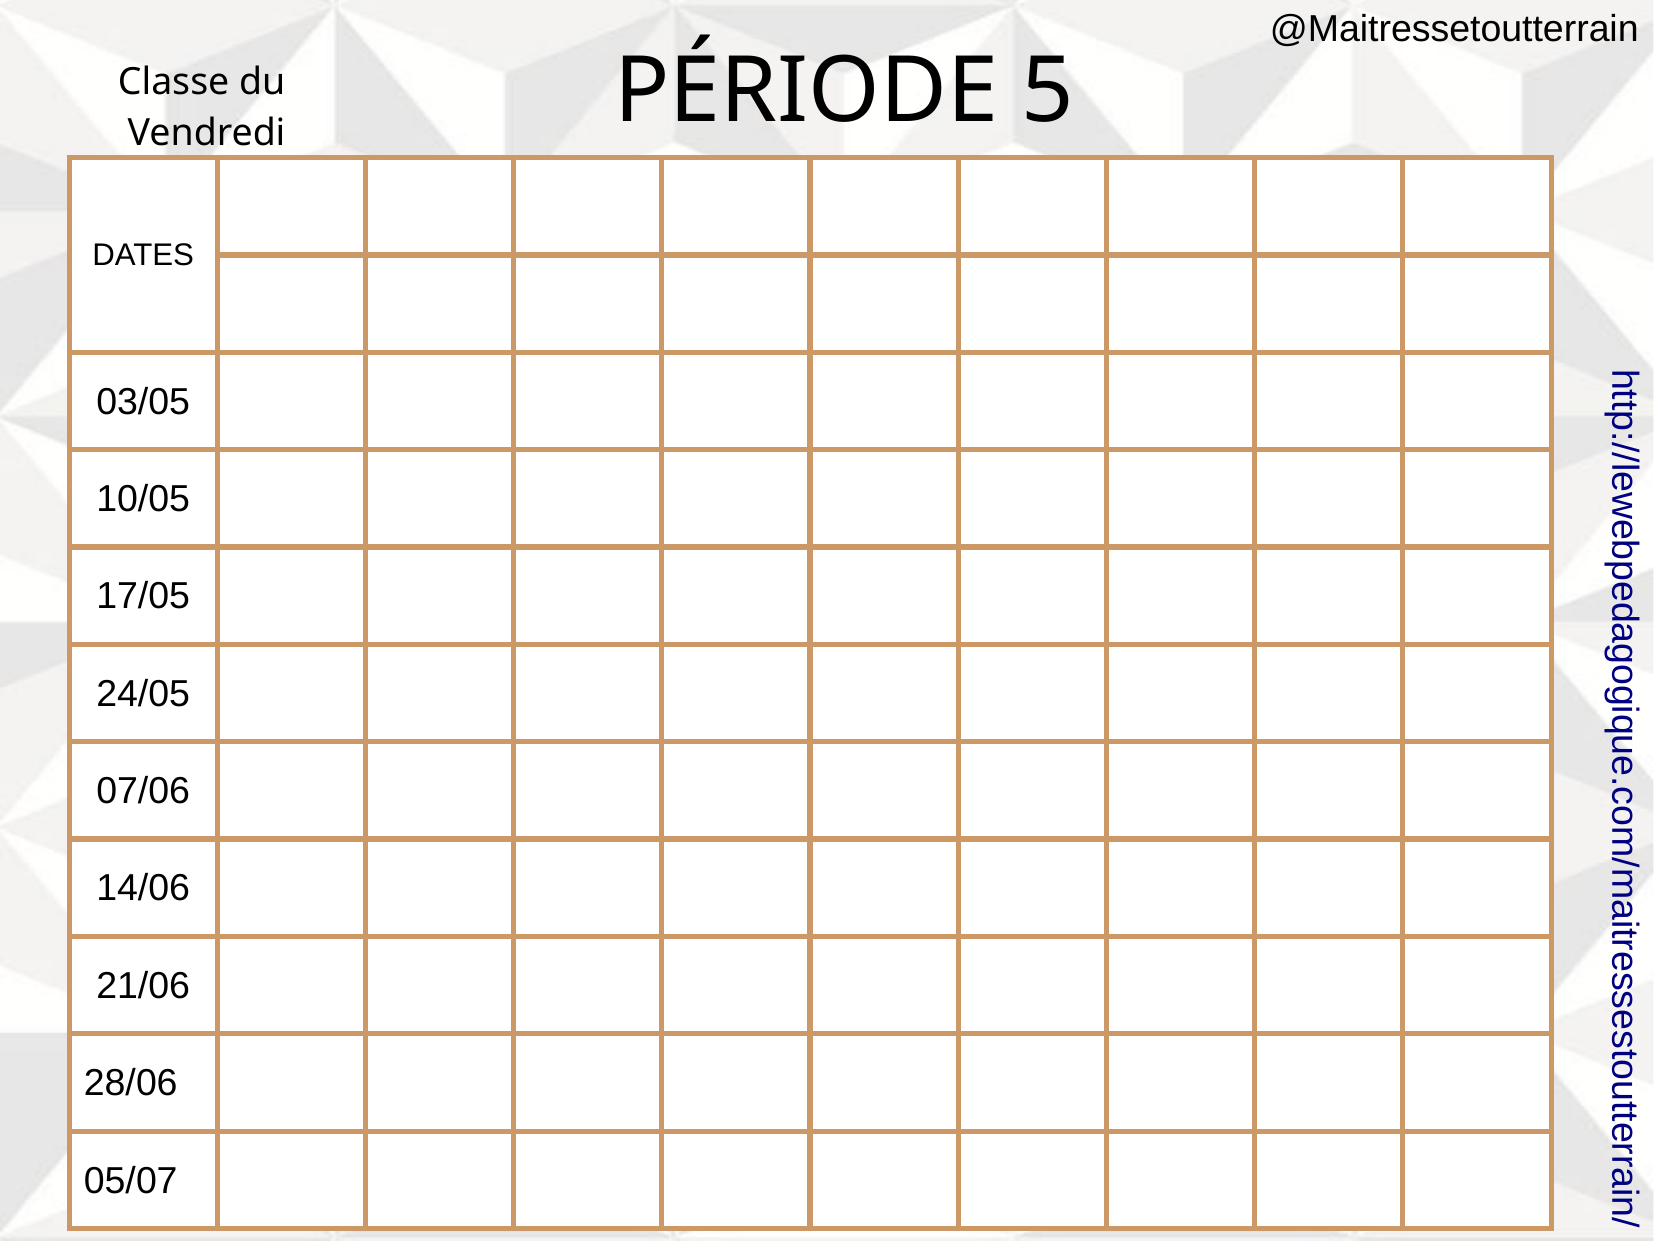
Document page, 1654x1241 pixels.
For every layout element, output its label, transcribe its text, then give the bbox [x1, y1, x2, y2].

table_cell [1405, 939, 1549, 1031]
table_cell [664, 1134, 807, 1226]
table_cell [813, 939, 956, 1031]
table_cell [1109, 355, 1252, 447]
table_cell [368, 452, 511, 544]
table_cell [368, 1036, 511, 1129]
table_cell [1257, 744, 1400, 836]
table_cell [961, 939, 1104, 1031]
table_cell [1257, 258, 1400, 350]
table_cell [220, 355, 363, 447]
table_cell [368, 355, 511, 447]
table_cell [516, 355, 659, 447]
table_cell [1405, 550, 1549, 642]
table_header [368, 160, 511, 252]
table_cell [1257, 647, 1400, 739]
table_cell [220, 550, 363, 642]
table_header [813, 160, 956, 252]
title PÉRIODE 5 [590, 5, 1099, 155]
table_header [1405, 160, 1549, 252]
table_cell 05/07 [72, 1134, 215, 1226]
table_cell [220, 452, 363, 544]
table_cell 21/06 [72, 939, 215, 1031]
table_cell [368, 647, 511, 739]
table_cell [664, 452, 807, 544]
table_cell 14/06 [72, 842, 215, 934]
table_cell [1109, 647, 1252, 739]
table_cell [1405, 647, 1549, 739]
table_cell [1109, 744, 1252, 836]
table_cell [220, 842, 363, 934]
table_cell [1405, 355, 1549, 447]
table_cell [1257, 939, 1400, 1031]
table_cell [1405, 842, 1549, 934]
table_cell 17/05 [72, 550, 215, 642]
table_cell [220, 1036, 363, 1129]
table_cell [961, 452, 1104, 544]
table_cell [368, 258, 511, 350]
picture [0, 0, 1654, 1241]
table_cell [516, 452, 659, 544]
table_cell [1405, 1036, 1549, 1129]
table_cell [813, 550, 956, 642]
table_cell [368, 1134, 511, 1226]
table_cell 10/05 [72, 452, 215, 544]
table_cell 28/06 [72, 1036, 215, 1129]
table_cell [1109, 842, 1252, 934]
table_cell [813, 452, 956, 544]
table_cell [1257, 1036, 1400, 1129]
table_cell [961, 1134, 1104, 1226]
table_header [961, 160, 1104, 252]
table_cell [1257, 550, 1400, 642]
table_cell [961, 842, 1104, 934]
table_cell [813, 1036, 956, 1129]
table_header [664, 160, 807, 252]
table_cell [220, 1134, 363, 1226]
table_cell [813, 842, 956, 934]
table_cell [664, 744, 807, 836]
text_box Classe du Vendredi [59, 47, 355, 157]
table_cell [368, 550, 511, 642]
table_cell [664, 1036, 807, 1129]
table_cell 03/05 [72, 355, 215, 447]
table_cell [1257, 452, 1400, 544]
table_cell [220, 939, 363, 1031]
table_cell [664, 647, 807, 739]
table_header [1257, 160, 1400, 252]
table_cell [664, 355, 807, 447]
table_cell 07/06 [72, 744, 215, 836]
table_cell [368, 744, 511, 836]
table_cell [1405, 744, 1549, 836]
table_cell [516, 258, 659, 350]
table_cell [1257, 1134, 1400, 1226]
table_cell [220, 258, 363, 350]
table_cell [220, 744, 363, 836]
table_cell [1405, 1134, 1549, 1226]
table_header DATES [72, 160, 215, 350]
table_cell [1257, 842, 1400, 934]
table_cell [516, 744, 659, 836]
table_cell [813, 744, 956, 836]
table_cell [516, 647, 659, 739]
table_cell [368, 939, 511, 1031]
table_cell 24/05 [72, 647, 215, 739]
table_cell [664, 939, 807, 1031]
table_cell [516, 1134, 659, 1226]
table_cell [516, 842, 659, 934]
table_cell [813, 647, 956, 739]
table_cell [664, 550, 807, 642]
table_cell [1109, 939, 1252, 1031]
table_cell [1109, 550, 1252, 642]
table_cell [664, 258, 807, 350]
table_cell [813, 1134, 956, 1226]
text_box @Maitressetoutterrain [1181, 0, 1654, 57]
table_cell [220, 647, 363, 739]
table_header [516, 160, 659, 252]
table_cell [1109, 258, 1252, 350]
table_cell [368, 842, 511, 934]
table_cell [961, 258, 1104, 350]
text_box http://lewebpedagogique.com/maitressestoutterrain/ [1573, 354, 1654, 1241]
table_cell [961, 550, 1104, 642]
table_cell [961, 1036, 1104, 1129]
table_cell [1405, 258, 1549, 350]
table_header [220, 160, 363, 252]
table_cell [516, 1036, 659, 1129]
table_header [1109, 160, 1252, 252]
table_cell [1109, 1036, 1252, 1129]
table_cell [1257, 355, 1400, 447]
table_cell [813, 355, 956, 447]
table_cell [516, 550, 659, 642]
table_cell [1109, 1134, 1252, 1226]
table_cell [961, 744, 1104, 836]
table_cell [961, 647, 1104, 739]
table_cell [813, 258, 956, 350]
table_cell [961, 355, 1104, 447]
table_cell [1109, 452, 1252, 544]
table_cell [1405, 452, 1549, 544]
table_cell [516, 939, 659, 1031]
table_cell [664, 842, 807, 934]
